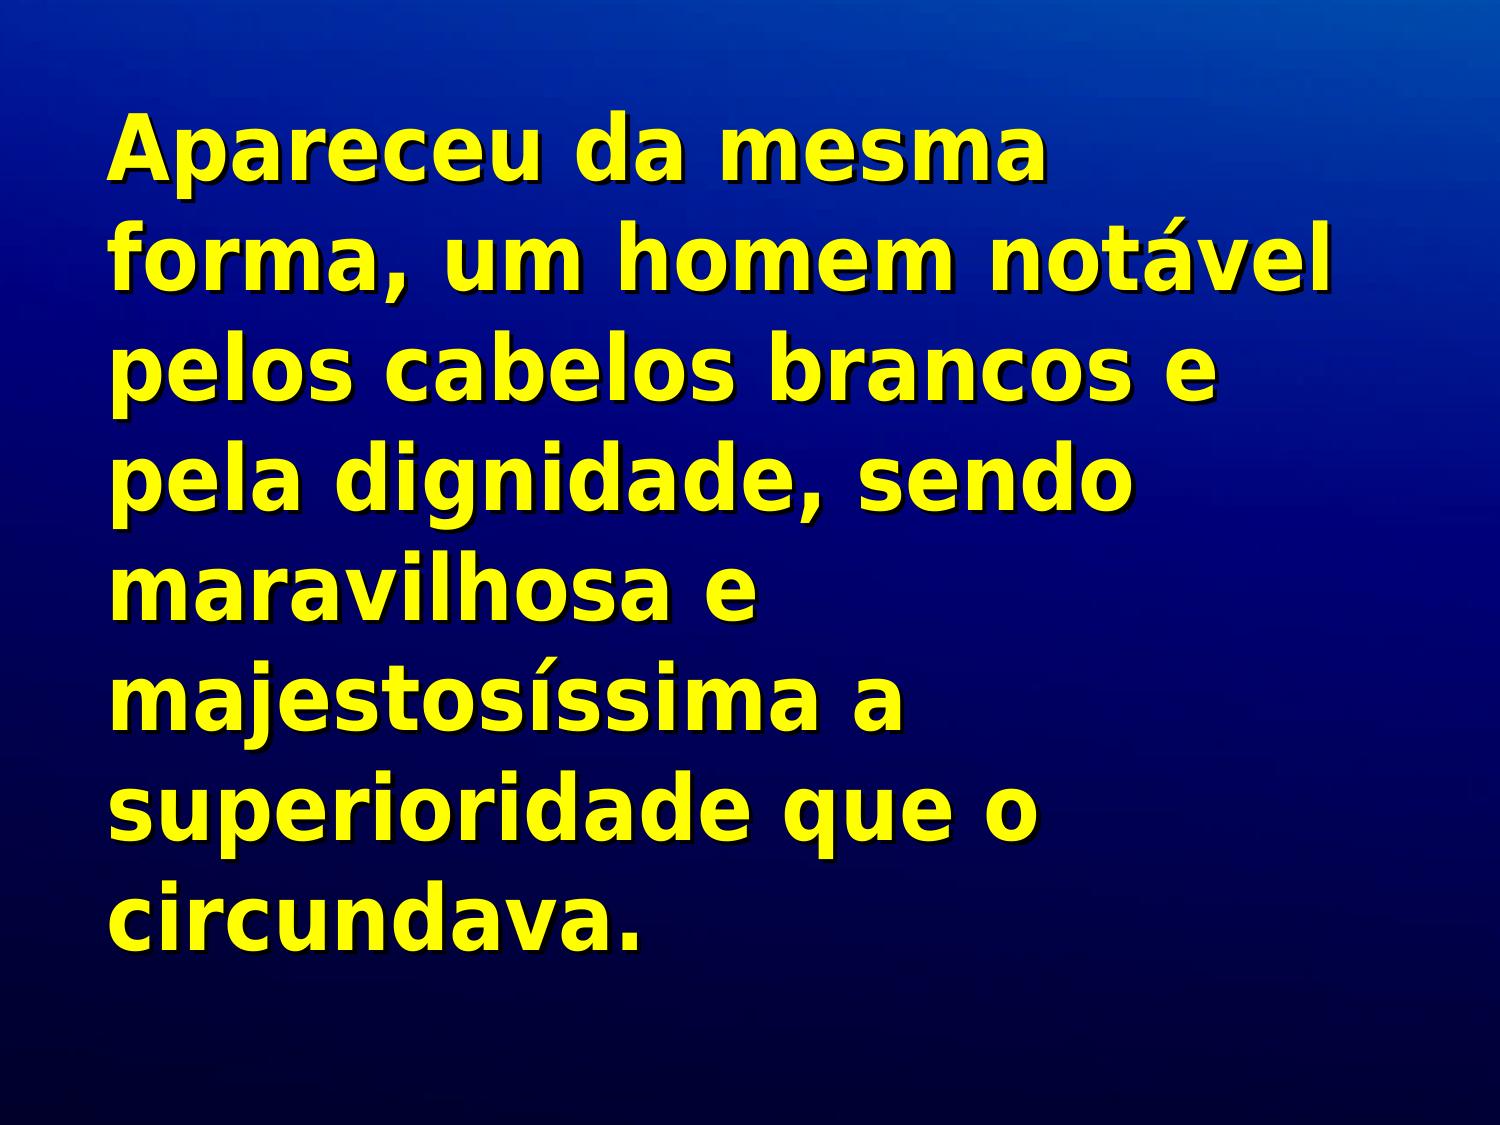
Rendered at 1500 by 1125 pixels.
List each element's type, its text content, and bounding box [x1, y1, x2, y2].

picture [0, 0, 1500, 1125]
text_box Apareceu da mesma forma, um homem notável pelos cabelos brancos e pela dignidade, sendo maravilhosa e majestosíssima a superioridade que o circundava. [92, 82, 1418, 1040]
